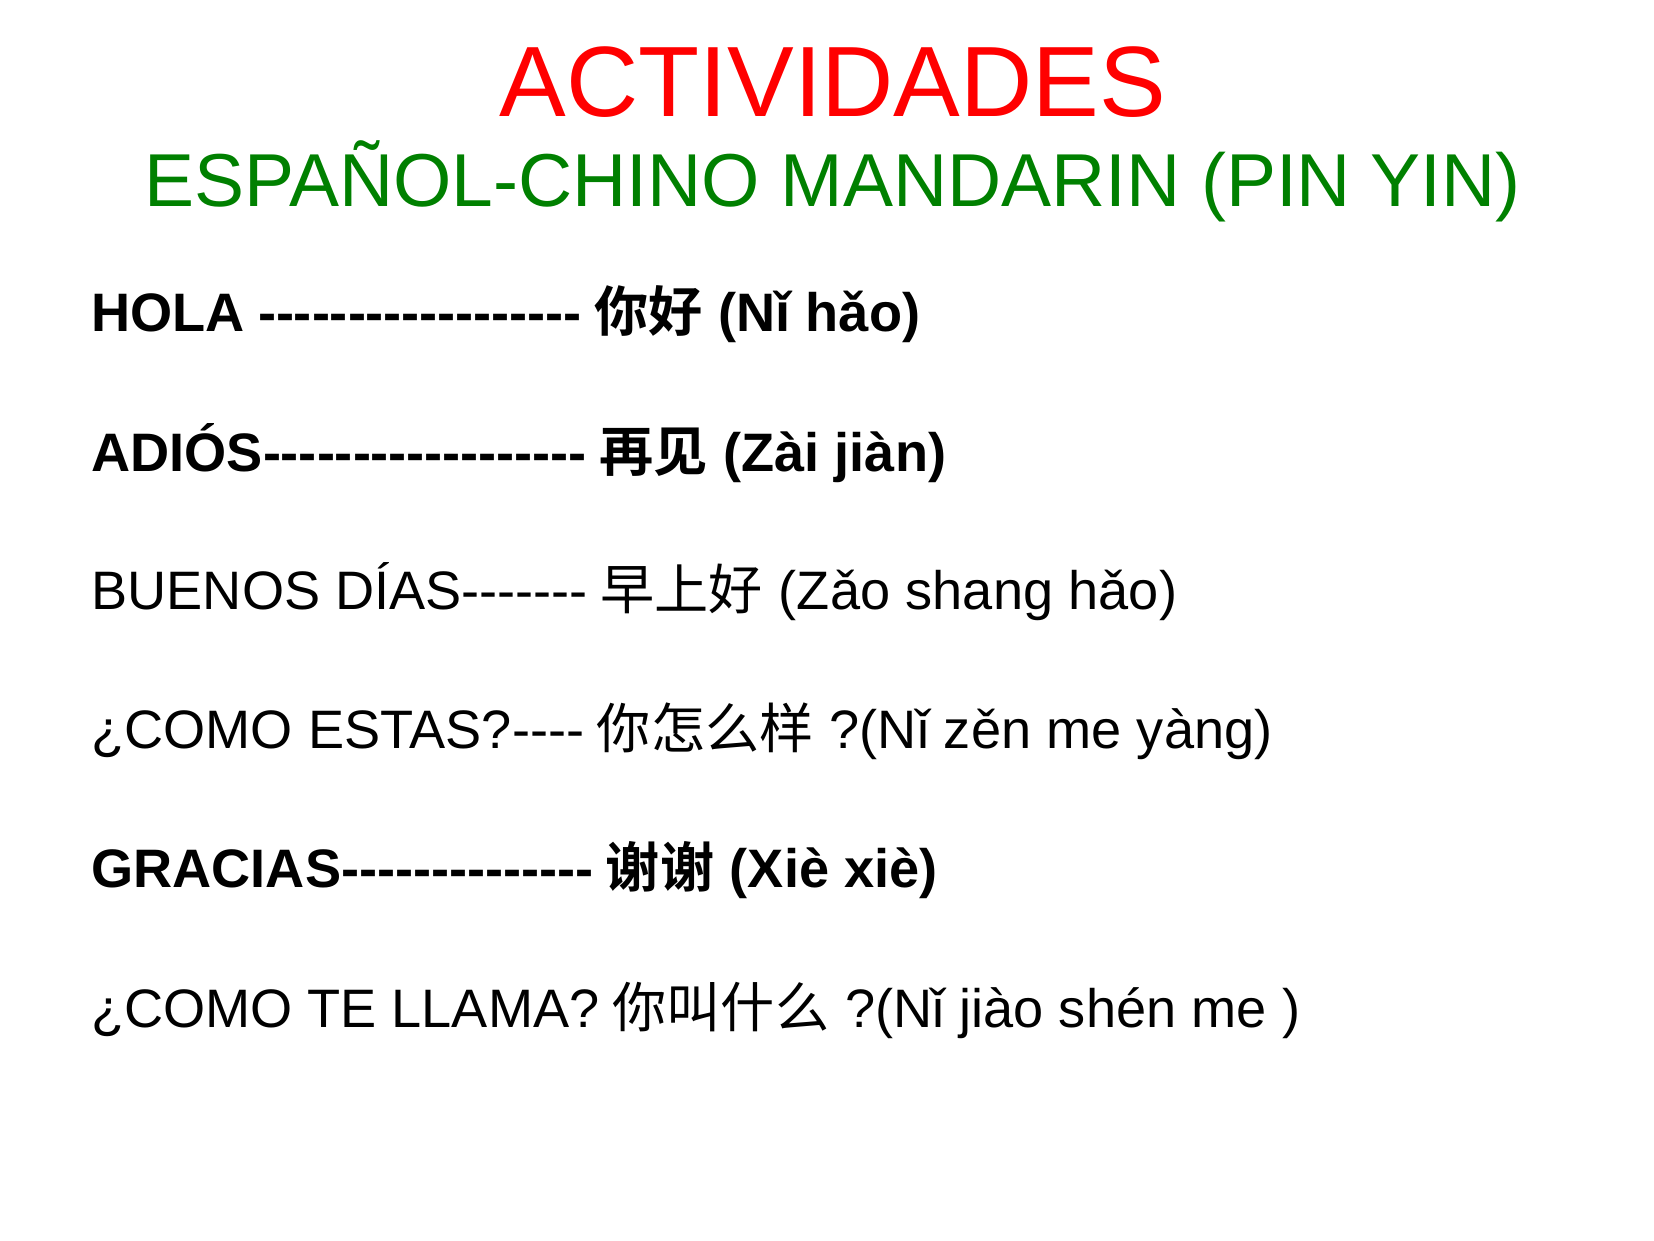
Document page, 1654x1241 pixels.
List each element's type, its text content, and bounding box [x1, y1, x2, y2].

text_box ACTIVIDADES ESPAÑOL-CHINO MANDARIN (PIN YIN) [130, 26, 1537, 223]
text_box HOLA ------------------你好(Nǐ hǎo) ADIÓS------------------再见(Zài jiàn) BUENOS DÍAS-------早上好(Zǎo shang hǎo) ¿COMO ESTAS?----你怎么样?(Nǐ zěn me yàng) GRACIAS--------------谢谢(Xiè xiè) ¿COMO TE LLAMA?你叫什么?(Nǐ jiào shén me ) [76, 201, 1591, 1057]
